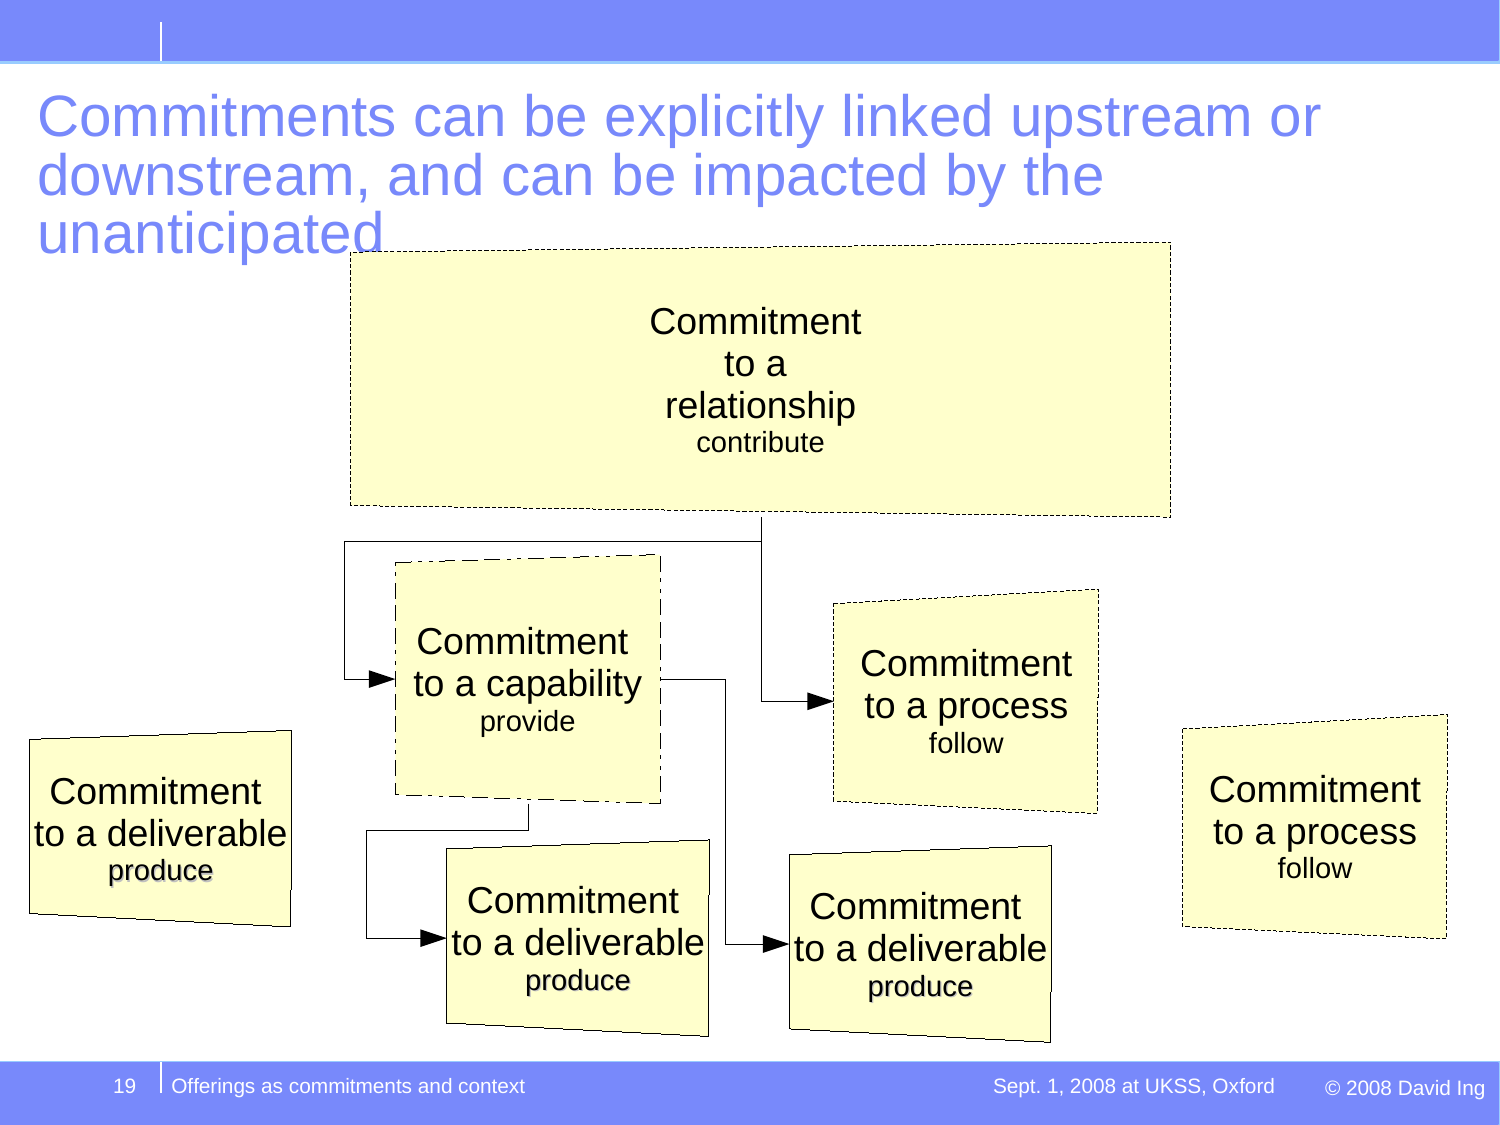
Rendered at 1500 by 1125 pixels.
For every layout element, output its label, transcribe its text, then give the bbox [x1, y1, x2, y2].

text_box Commitment to a capability provide [395, 554, 661, 804]
text_box Commitment to a deliverable produce [789, 845, 1052, 1043]
text_box Commitment to a deliverable produce [446, 839, 710, 1037]
text_box Commitment to a process follow [1182, 714, 1448, 939]
text_box Commitment to a process follow [833, 589, 1099, 814]
title Commitments can be explicitly linked upstream or downstream, and can be impacted by the unanticipated [37, 90, 1463, 209]
text_box Commitment to a relationship contribute [350, 242, 1171, 518]
text_box Commitment to a deliverable produce [29, 730, 292, 927]
